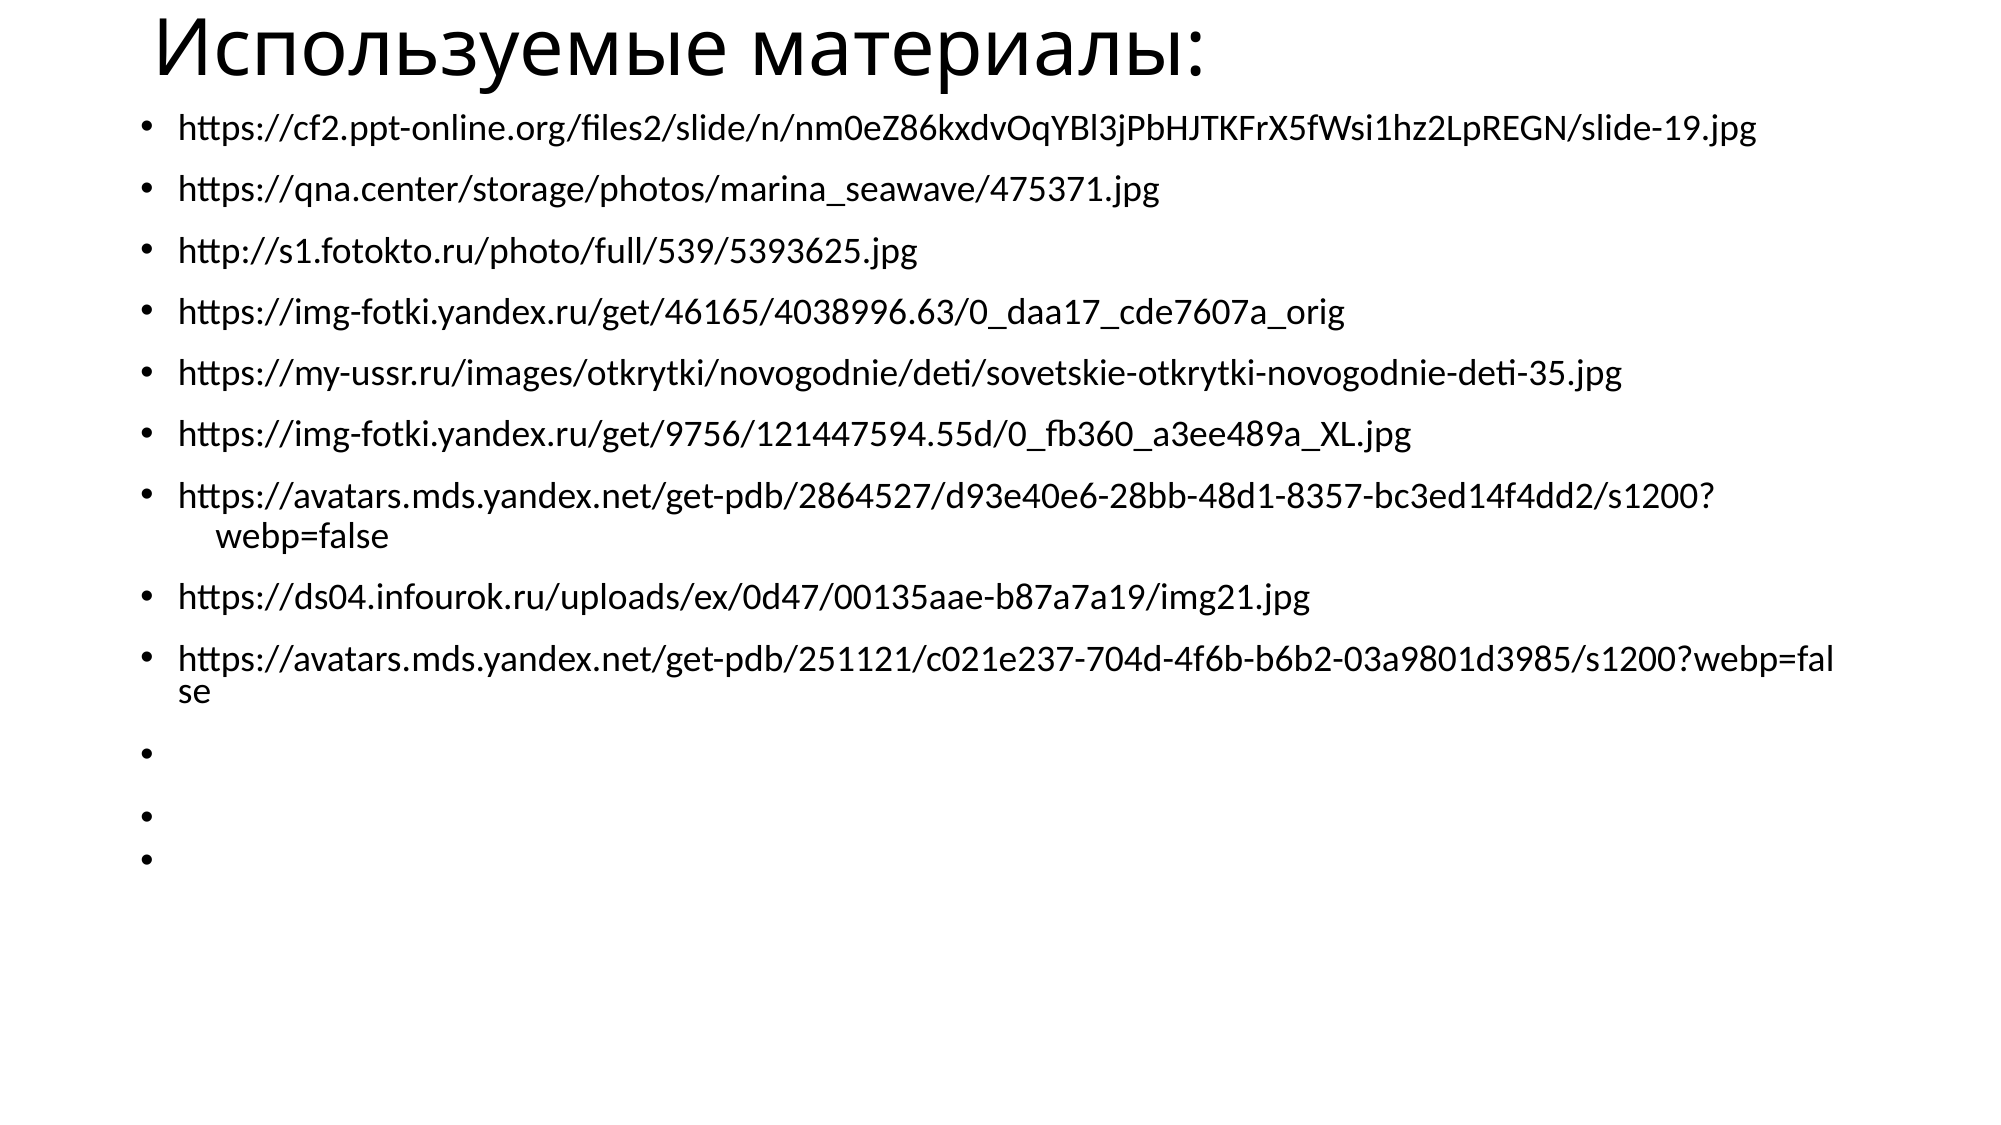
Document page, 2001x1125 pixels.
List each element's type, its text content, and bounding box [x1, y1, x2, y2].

list https://cf2.ppt-online.org/files2/slide/n/nm0eZ86kxdvOqYBl3jPbHJTKFrX5fWsi1hz2LpREGN/slide-19.jpg https://qna.center/storage/photos/marina_seawave/475371.jpg http://s1.fotokto.ru/photo/full/539/5393625.jpg https://img-fotki.yandex.ru/get/46165/4038996.63/0_daa17_cde7607a_orig https://my-ussr.ru/images/otkrytki/novogodnie/deti/sovetskie-otkrytki-novogodnie-deti-35.jpg https://img-fotki.yandex.ru/get/9756/121447594.55d/0_fb360_a3ee489a_XL.jpg https://avatars.mds.yandex.net/get-pdb/2864527/d93e40e6-28bb-48d1-8357-bc3ed14f4dd2/s1200?webp=false https://ds04.infourok.ru/uploads/ex/0d47/00135aae-b87a7a19/img21.jpg https://avatars.mds.yandex.net/get-pdb/251121/c021e237-704d-4f6b-b6b2-03a9801d3985/s1200?webp=false [125, 100, 1851, 777]
title Используемые материалы: [137, 0, 1863, 101]
